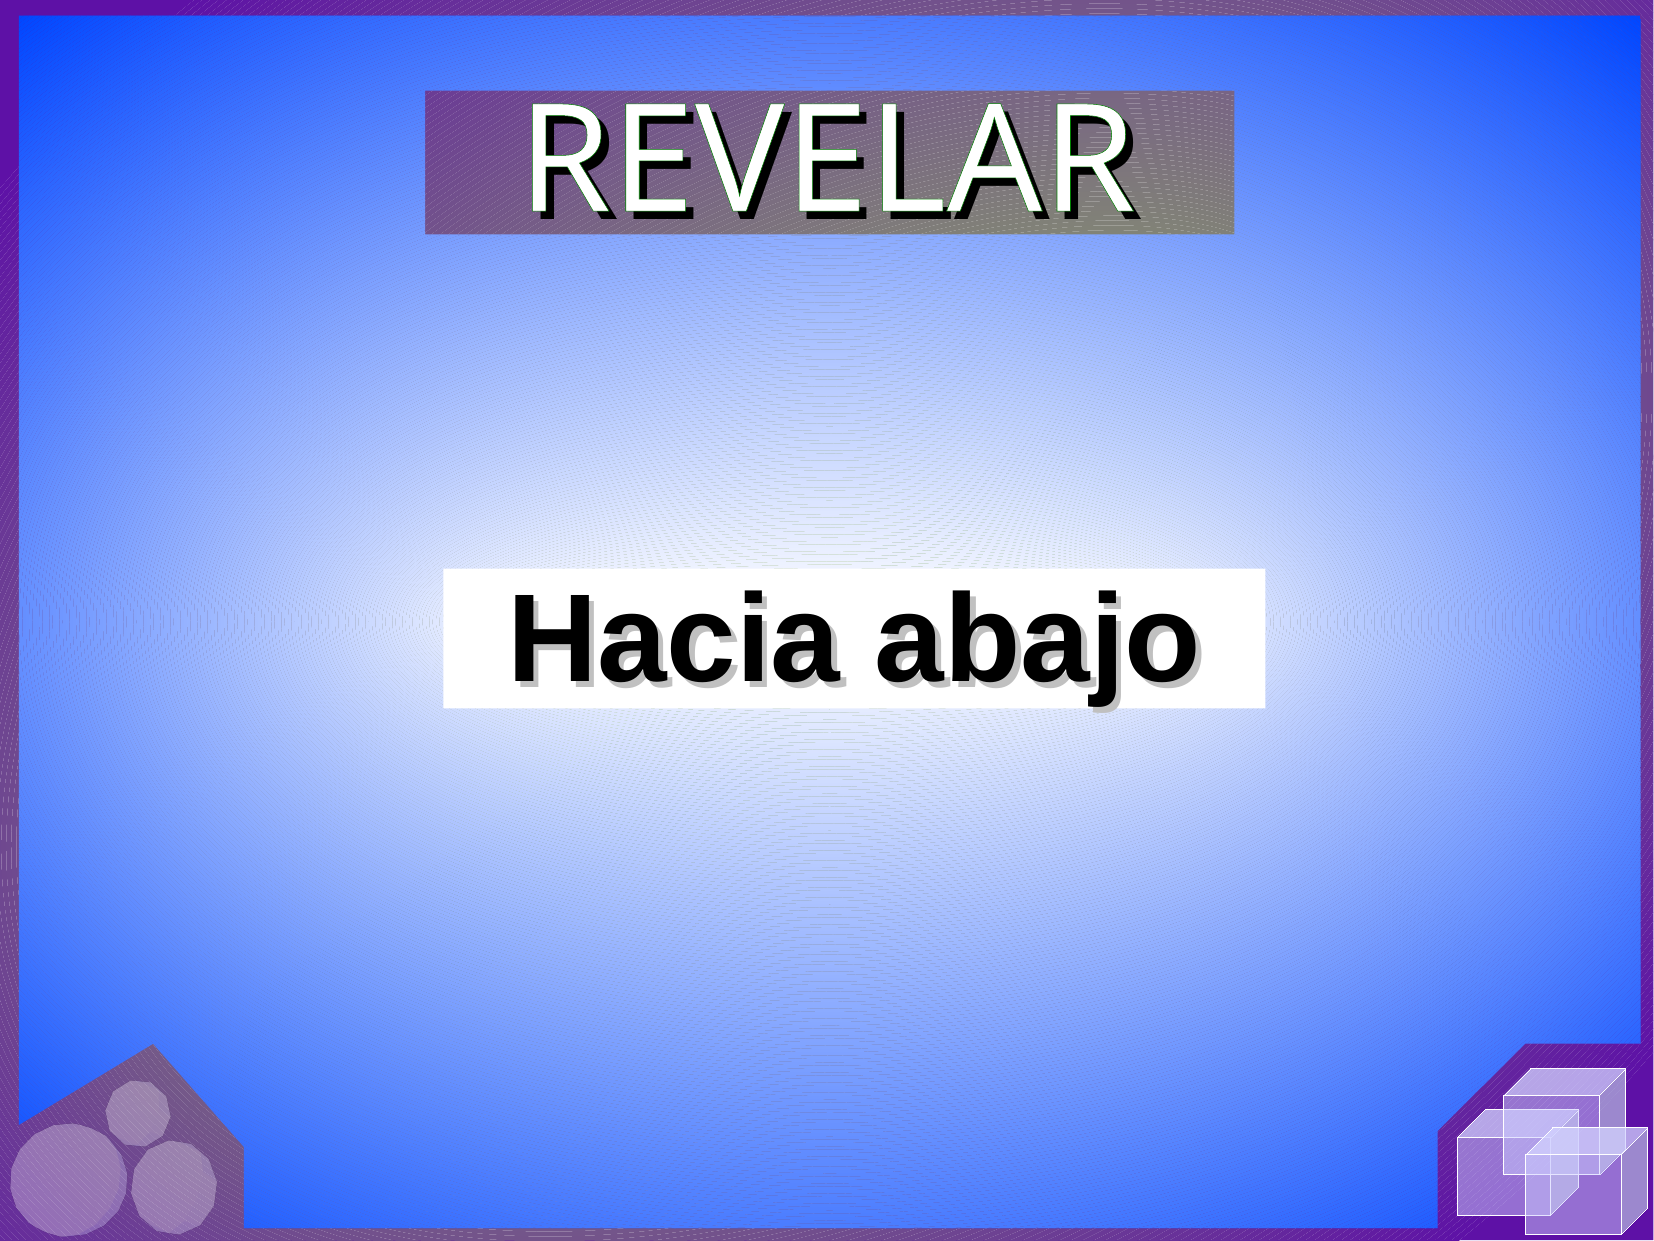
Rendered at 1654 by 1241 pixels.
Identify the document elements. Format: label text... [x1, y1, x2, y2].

text_box [18, 15, 1641, 1229]
title REVELAR [82, 47, 1571, 259]
title Hacia abajo [443, 568, 1266, 709]
